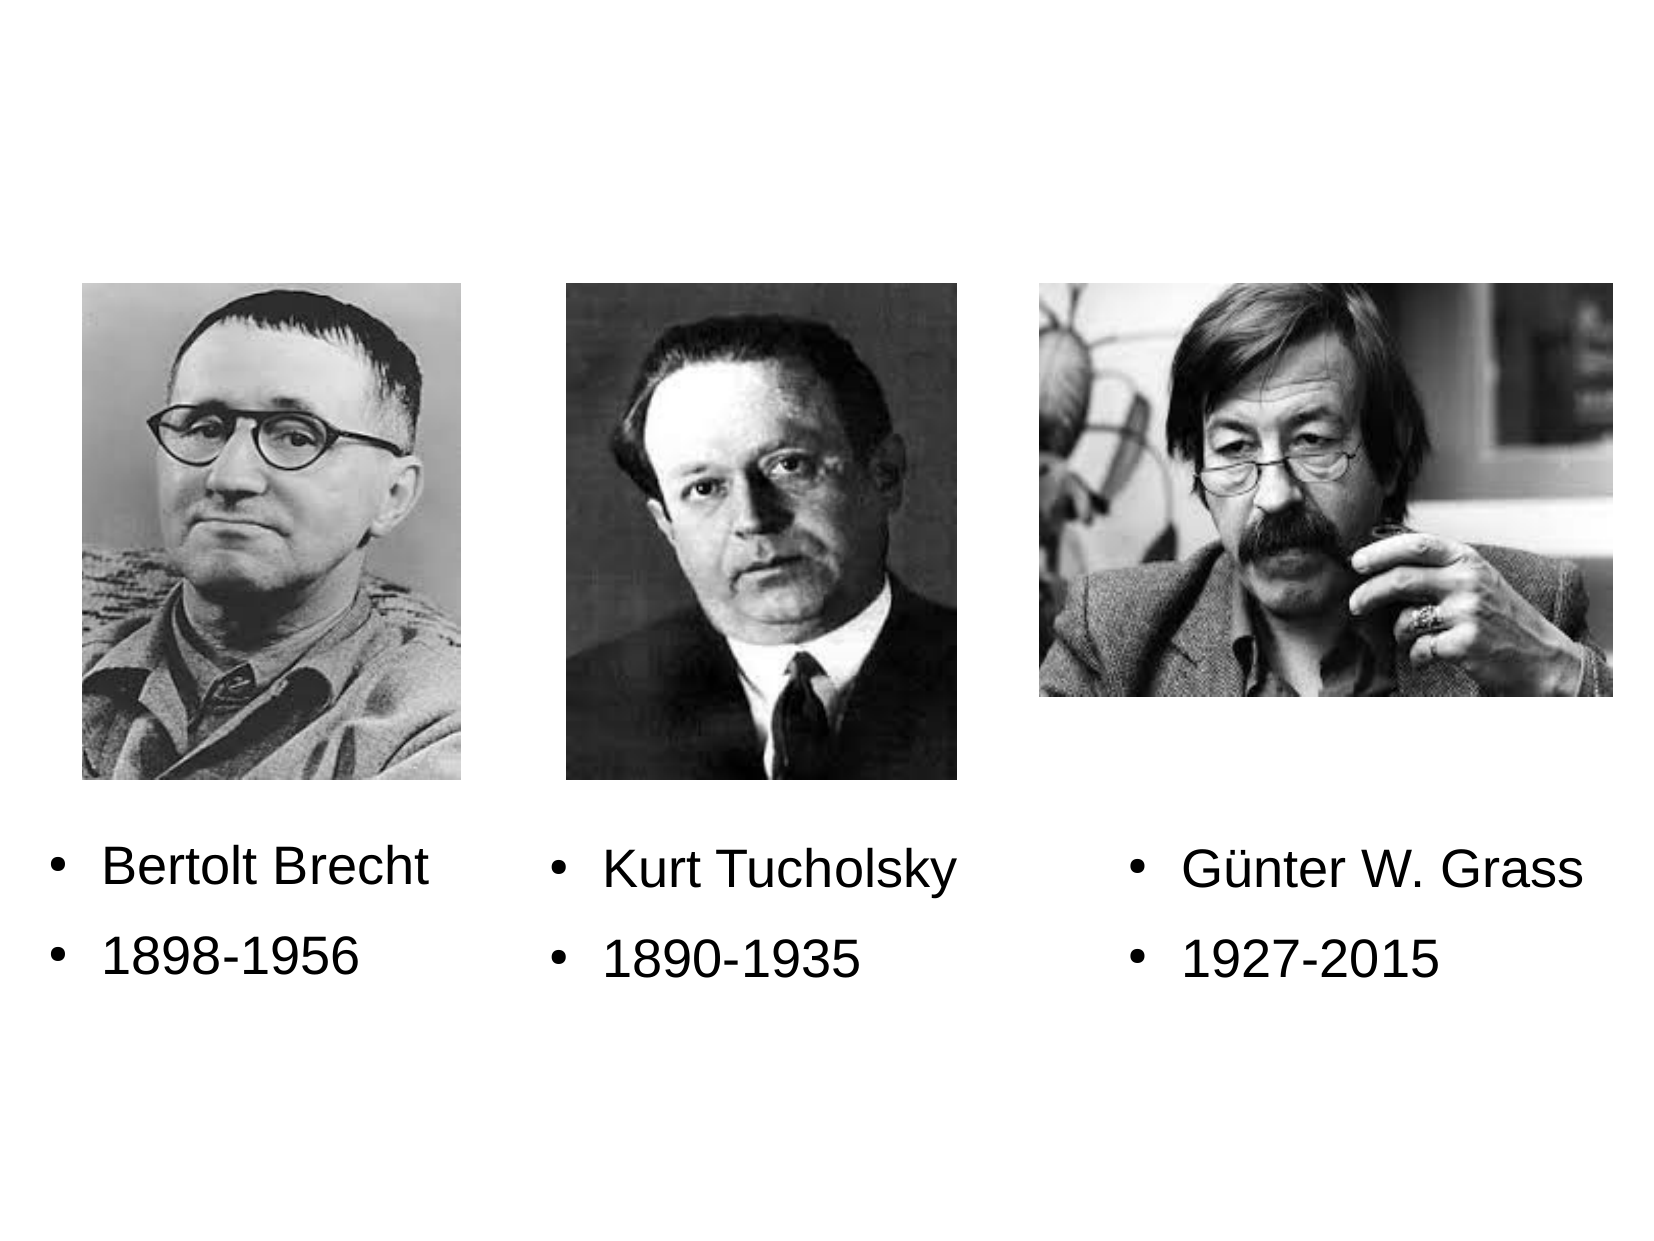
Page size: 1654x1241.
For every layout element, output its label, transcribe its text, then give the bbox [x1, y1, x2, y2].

list Bertolt Brecht 1898-1956 [30, 835, 497, 1205]
list Günter W. Grass 1927-2015 [1110, 837, 1590, 1229]
picture [82, 283, 461, 780]
picture [1039, 283, 1613, 697]
list Kurt Tucholsky 1890-1935 [531, 838, 981, 1217]
picture [566, 283, 957, 780]
